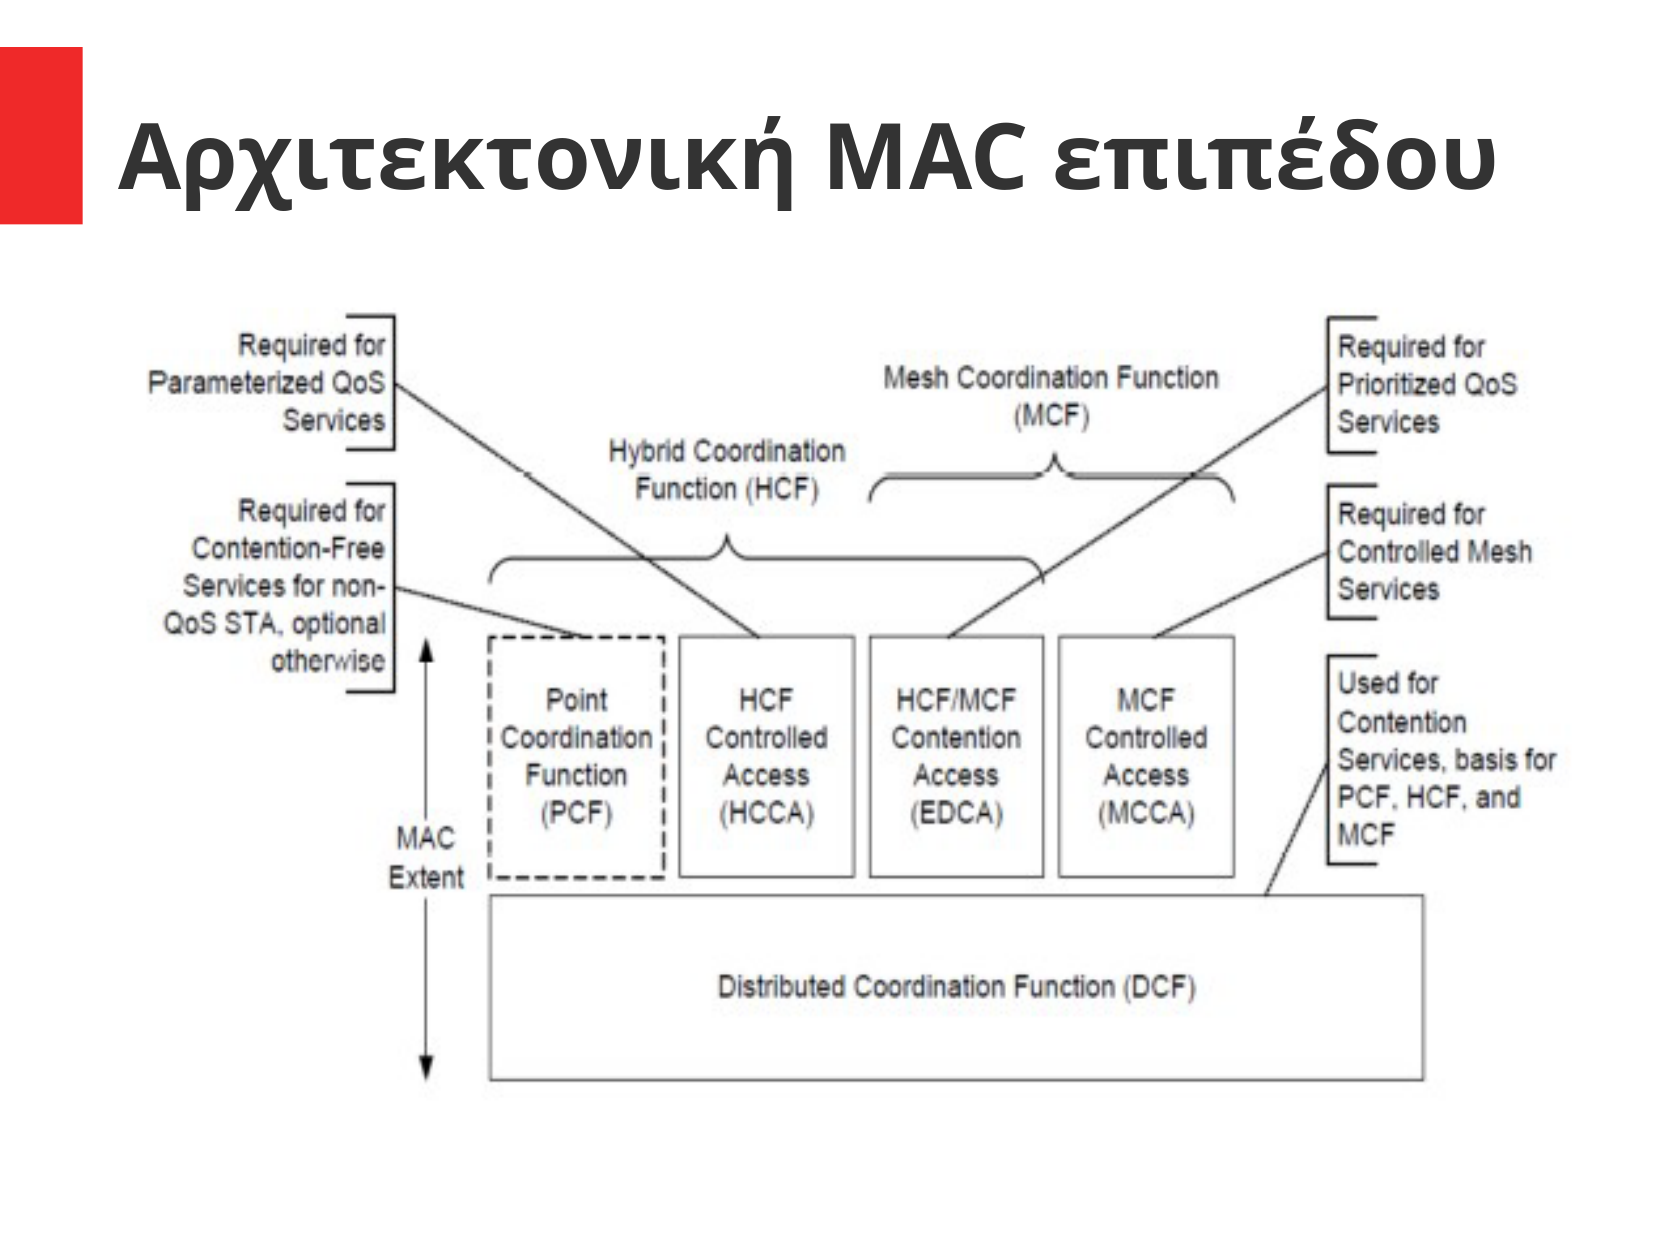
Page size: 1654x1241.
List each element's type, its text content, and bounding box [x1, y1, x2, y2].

text_box Αρχιτεκτονική MAC επιπέδου [118, 49, 1571, 257]
picture [106, 267, 1579, 1111]
